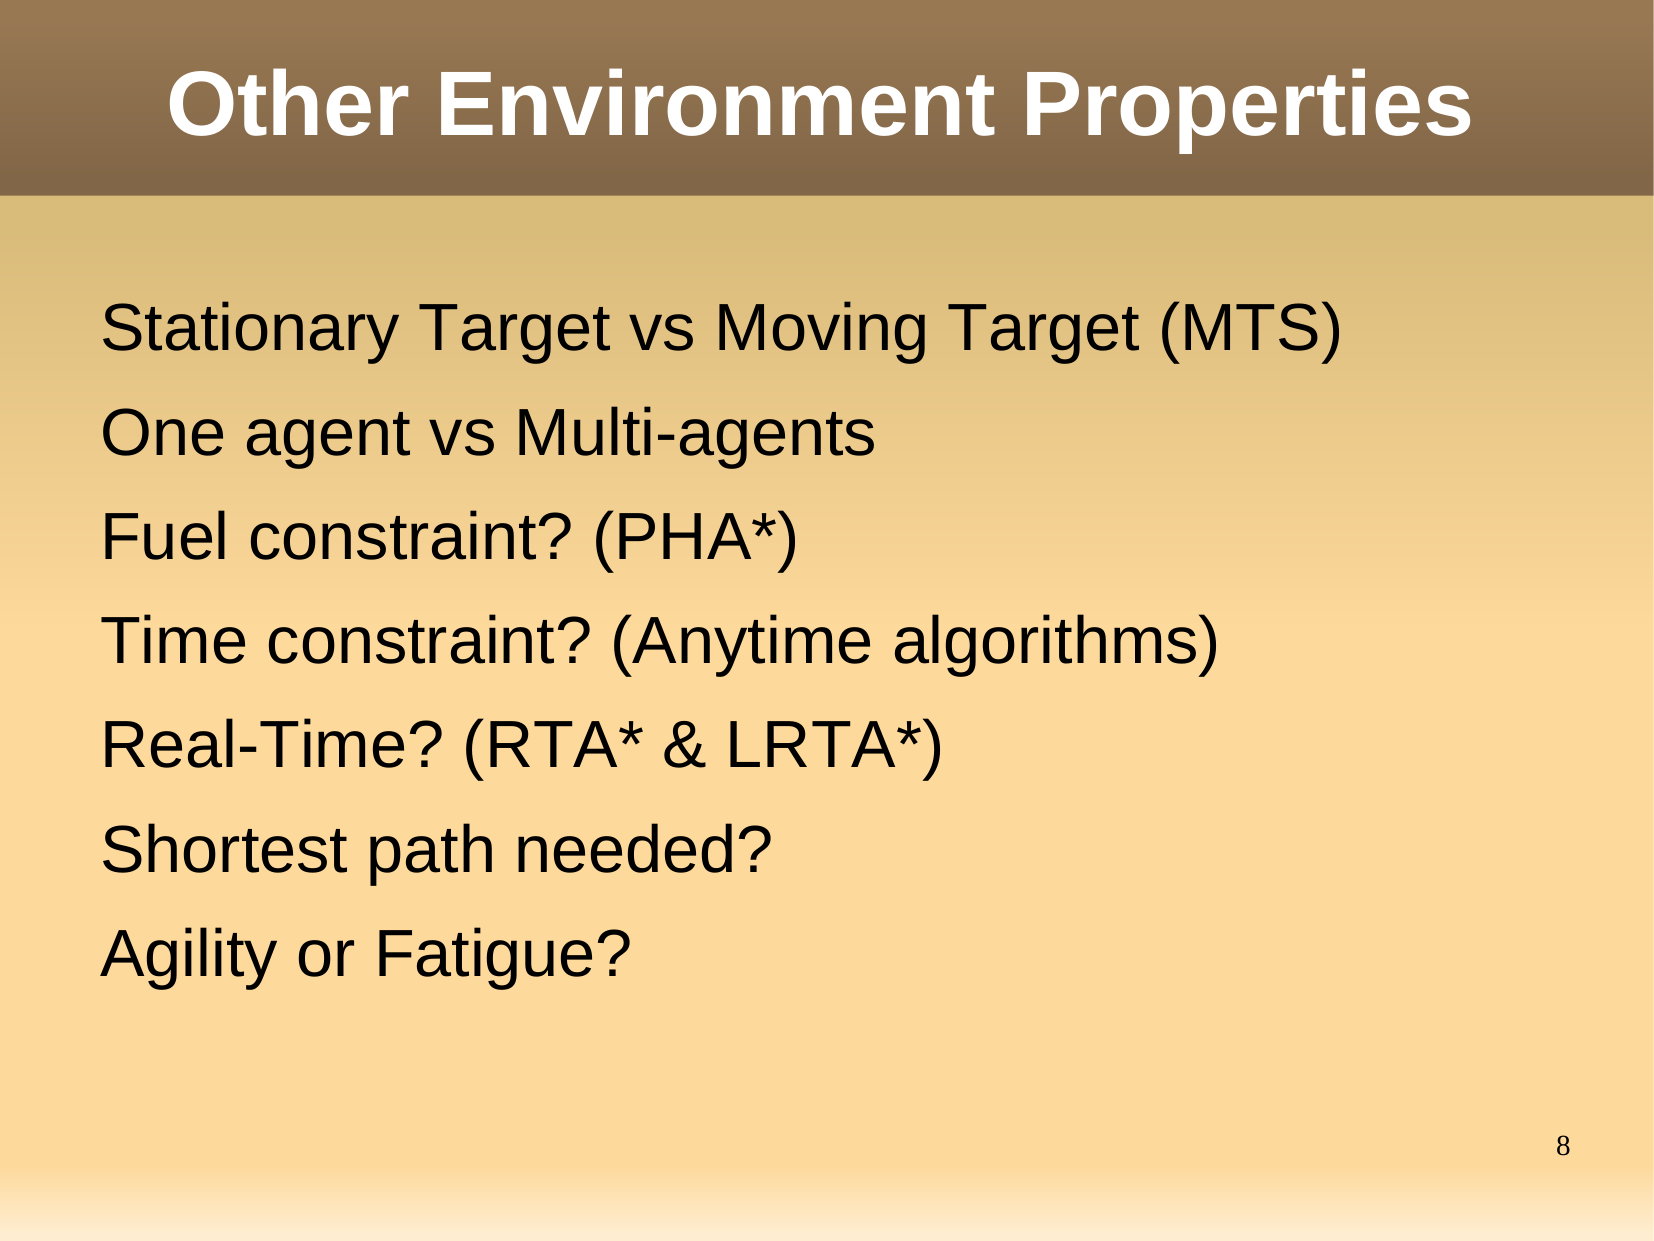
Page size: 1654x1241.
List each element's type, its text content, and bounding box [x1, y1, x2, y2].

picture [0, 0, 1654, 1241]
title Other Environment Properties [76, 7, 1565, 200]
list Stationary Target vs Moving Target (MTS) One agent vs Multi-agents Fuel constraint? (PHA*) Time constraint? (Anytime algorithms) Real-Time? (RTA* & LRTA*) Shortest path needed? Agility or Fatigue? [82, 290, 1571, 1094]
